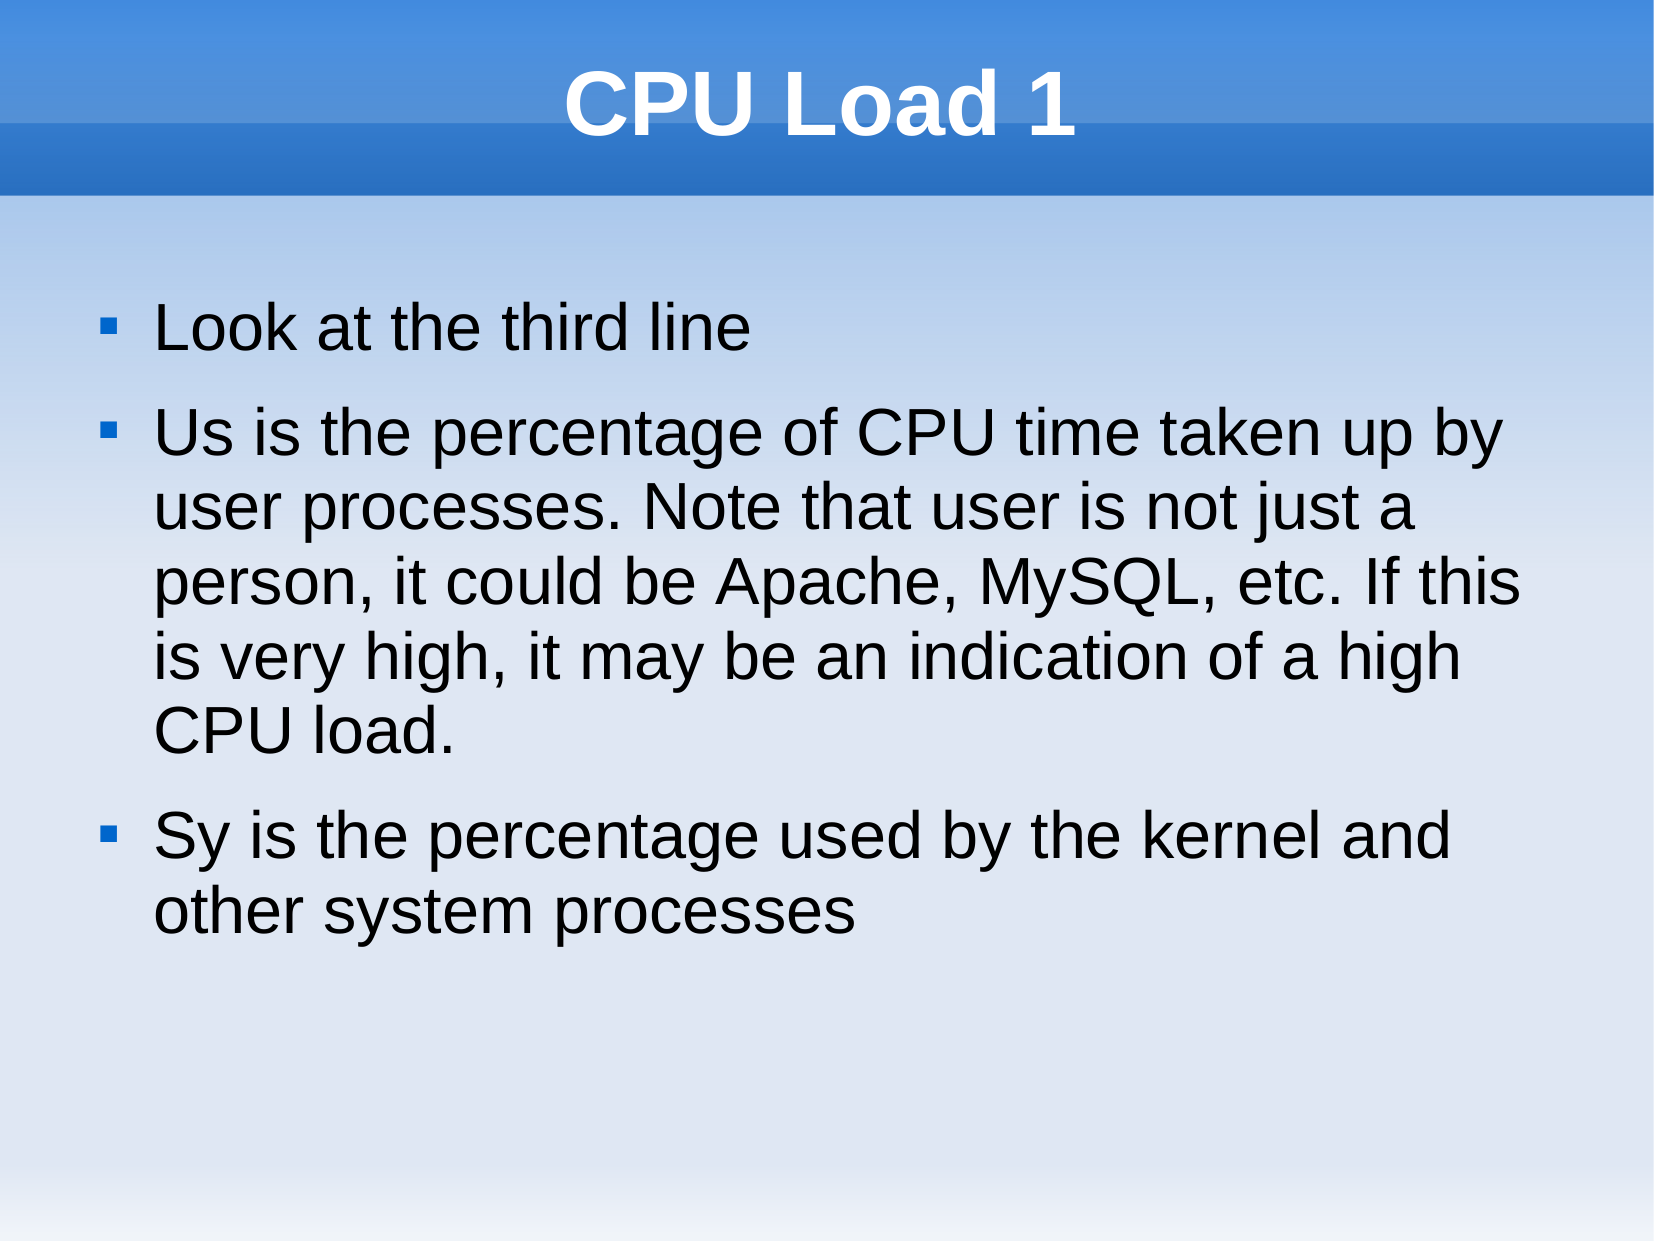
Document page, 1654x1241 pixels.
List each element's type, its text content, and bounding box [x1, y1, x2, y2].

list Look at the third line Us is the percentage of CPU time taken up by user processes. Note that user is not just a person, it could be Apache, MySQL, etc. If this is very high, it may be an indication of a high CPU load. Sy is the percentage used by the kernel and other system processes [82, 290, 1571, 1109]
picture [0, 0, 1654, 1241]
title CPU Load 1 [76, 0, 1565, 208]
